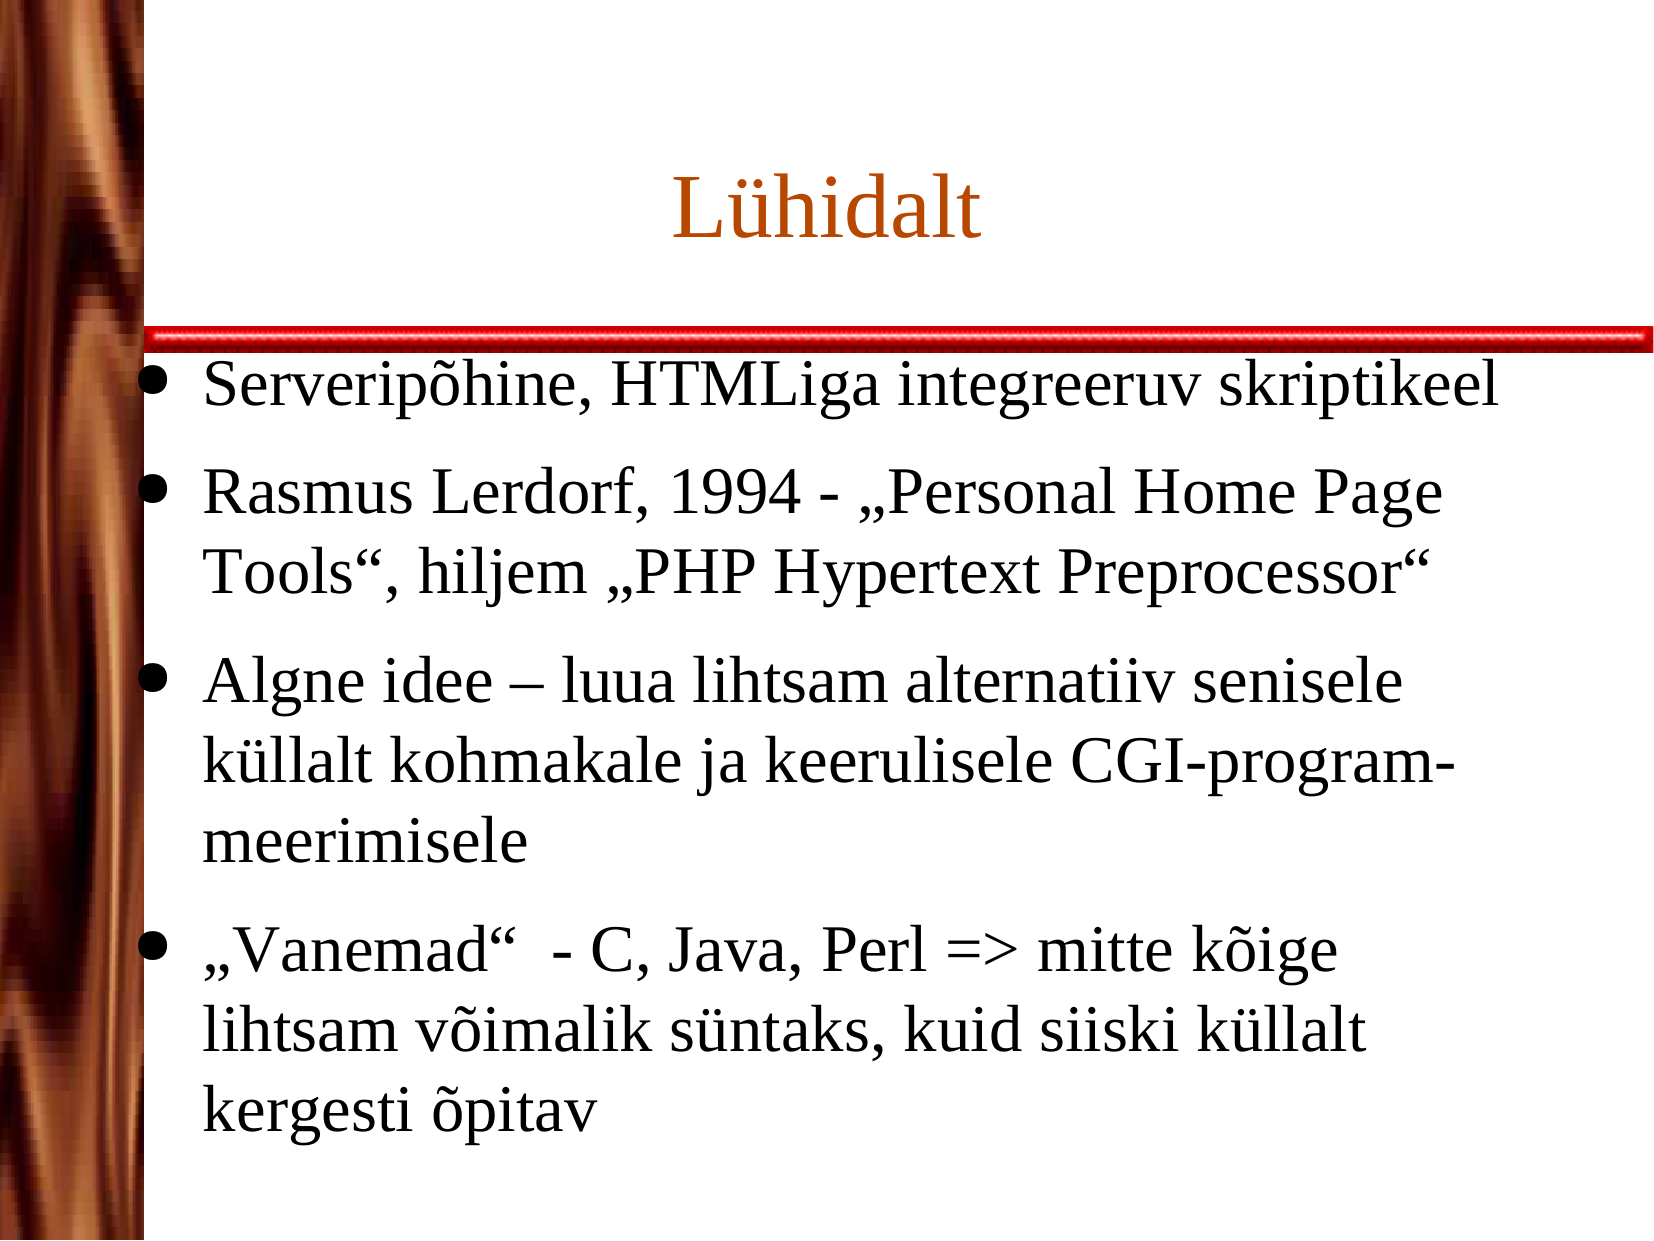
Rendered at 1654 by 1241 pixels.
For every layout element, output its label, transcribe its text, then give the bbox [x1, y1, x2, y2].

picture [0, 0, 1654, 1240]
title Lühidalt [121, 100, 1533, 312]
list Serveripõhine, HTMLiga integreeruv skriptikeel Rasmus Lerdorf, 1994 - „Personal Home Page Tools“, hiljem „PHP Hypertext Preprocessor“ Algne idee – luua lihtsam alternatiiv senisele küllalt kohmakale ja keerulisele CGI-program- meerimisele „Vanemad“ - C, Java, Perl => mitte kõige lihtsam võimalik süntaks, kuid siiski küllalt kergesti õpitav [121, 344, 1533, 1147]
